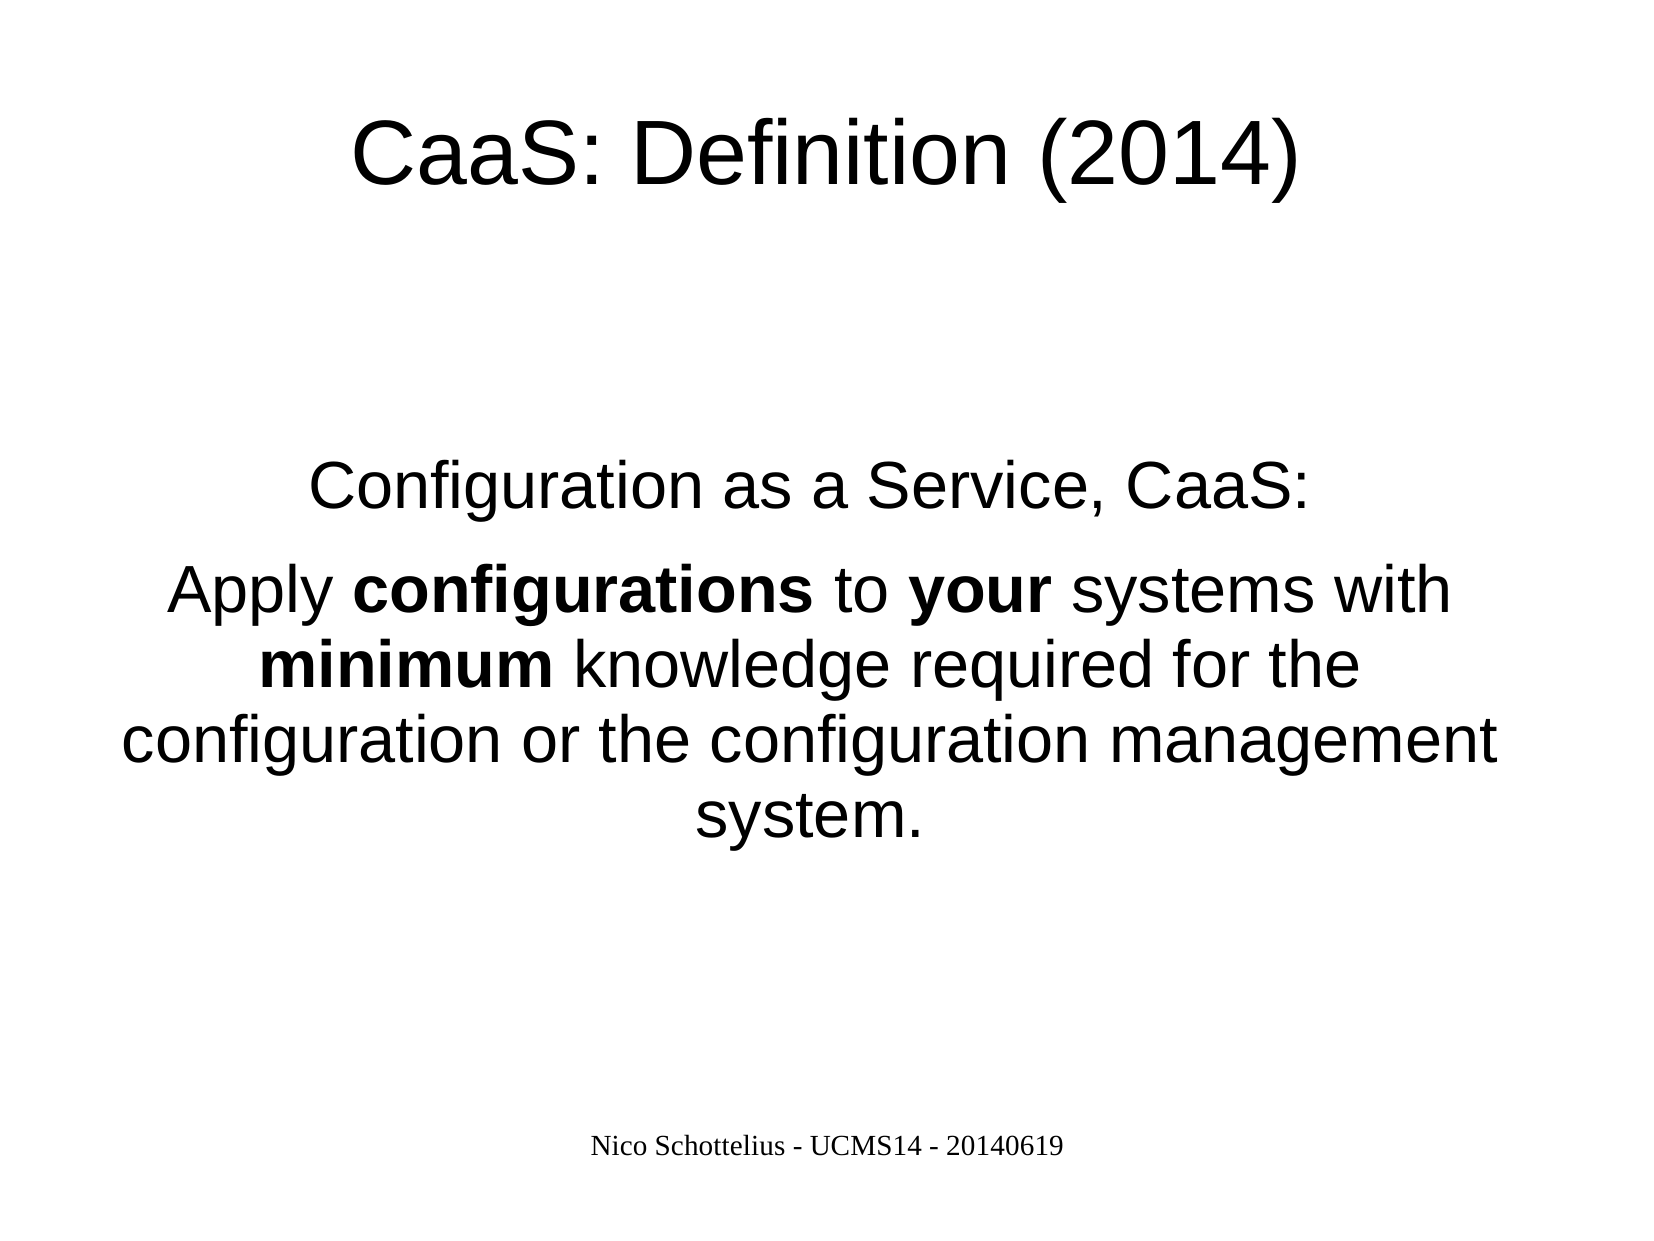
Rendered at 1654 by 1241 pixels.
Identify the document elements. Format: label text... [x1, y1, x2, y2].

list Configuration as a Service, CaaS: Apply configurations to your systems with minimum knowledge required for the configuration or the configuration management system. [82, 290, 1538, 1010]
title CaaS: Definition (2014) [82, 49, 1571, 257]
